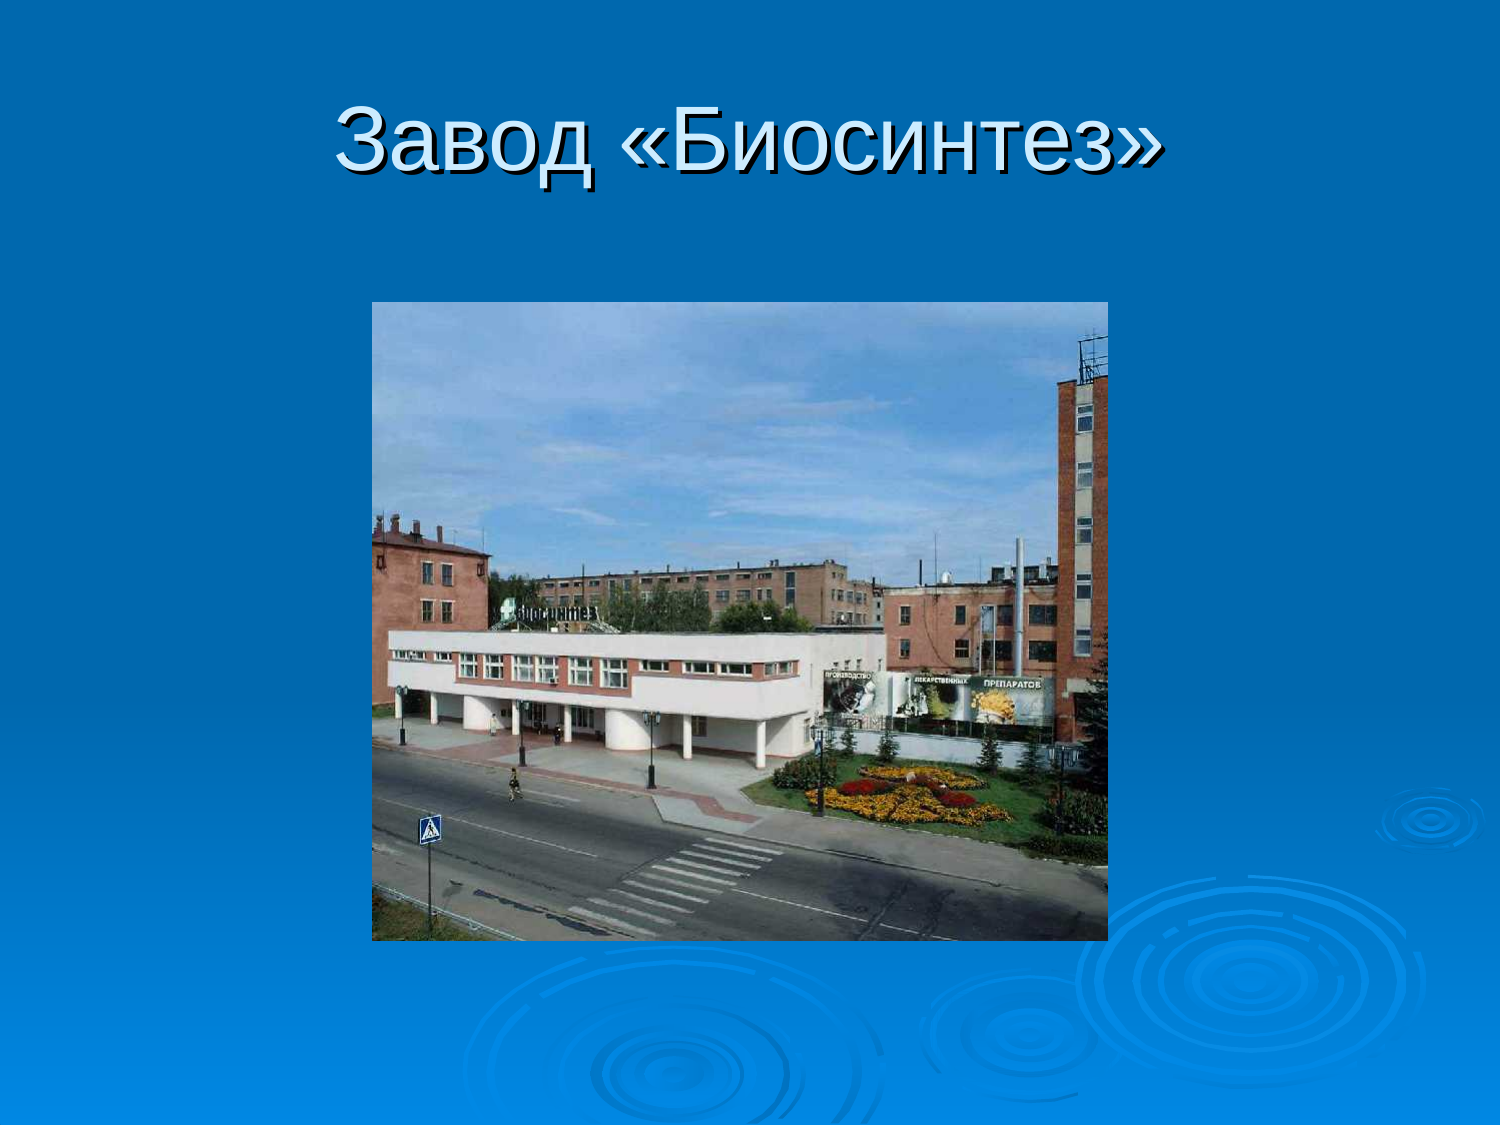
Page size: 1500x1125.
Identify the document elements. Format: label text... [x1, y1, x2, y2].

picture [372, 302, 1108, 941]
title Завод «Биосинтез» [75, 45, 1426, 233]
